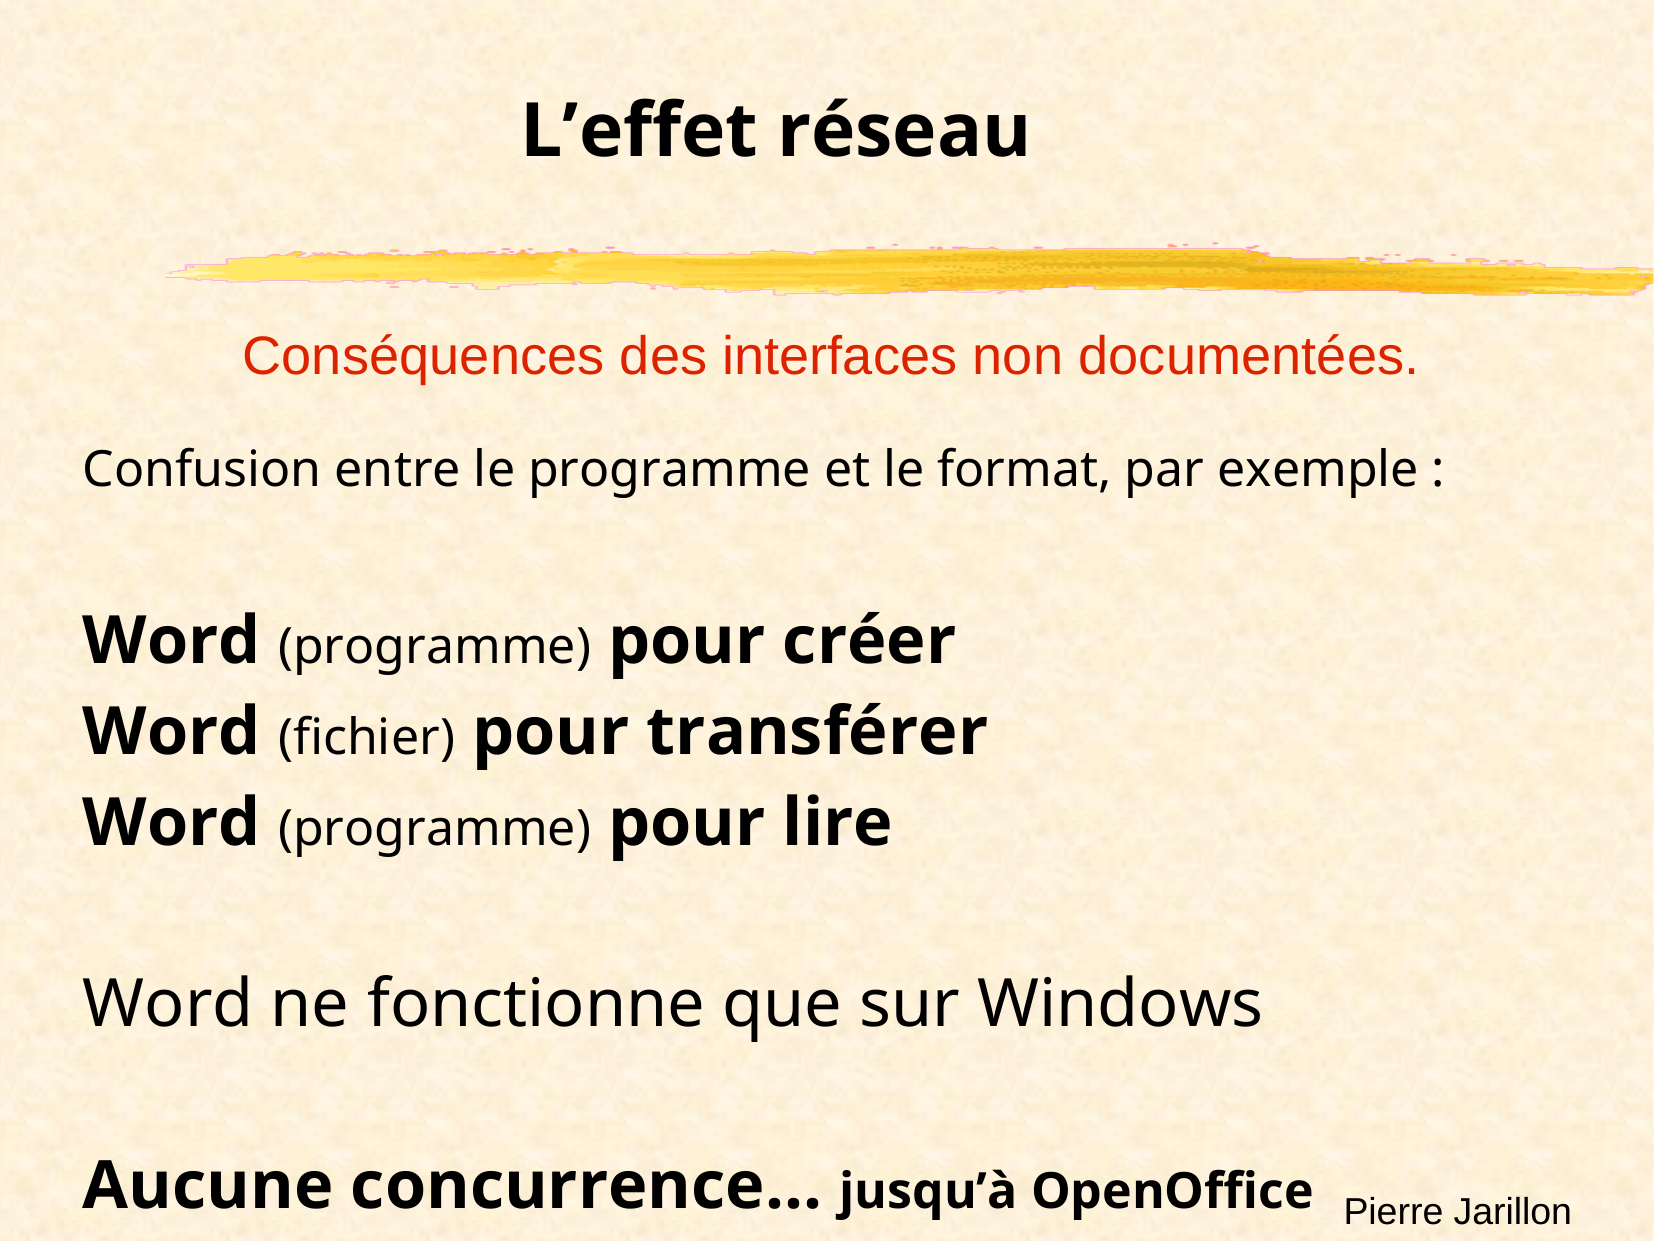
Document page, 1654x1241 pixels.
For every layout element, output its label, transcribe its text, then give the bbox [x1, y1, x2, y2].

picture [0, 0, 1654, 1241]
title L’effet réseau [73, 2, 1479, 254]
text_box Conséquences des interfaces non documentées. [227, 317, 1436, 394]
list Confusion entre le programme et le format, par exemple : Word (programme) pour créer Word (fichier) pour transférer Word (programme) pour lire Word ne fonctionne que sur Windows Aucune concurrence... jusqu’à OpenOffice [82, 433, 1591, 1157]
